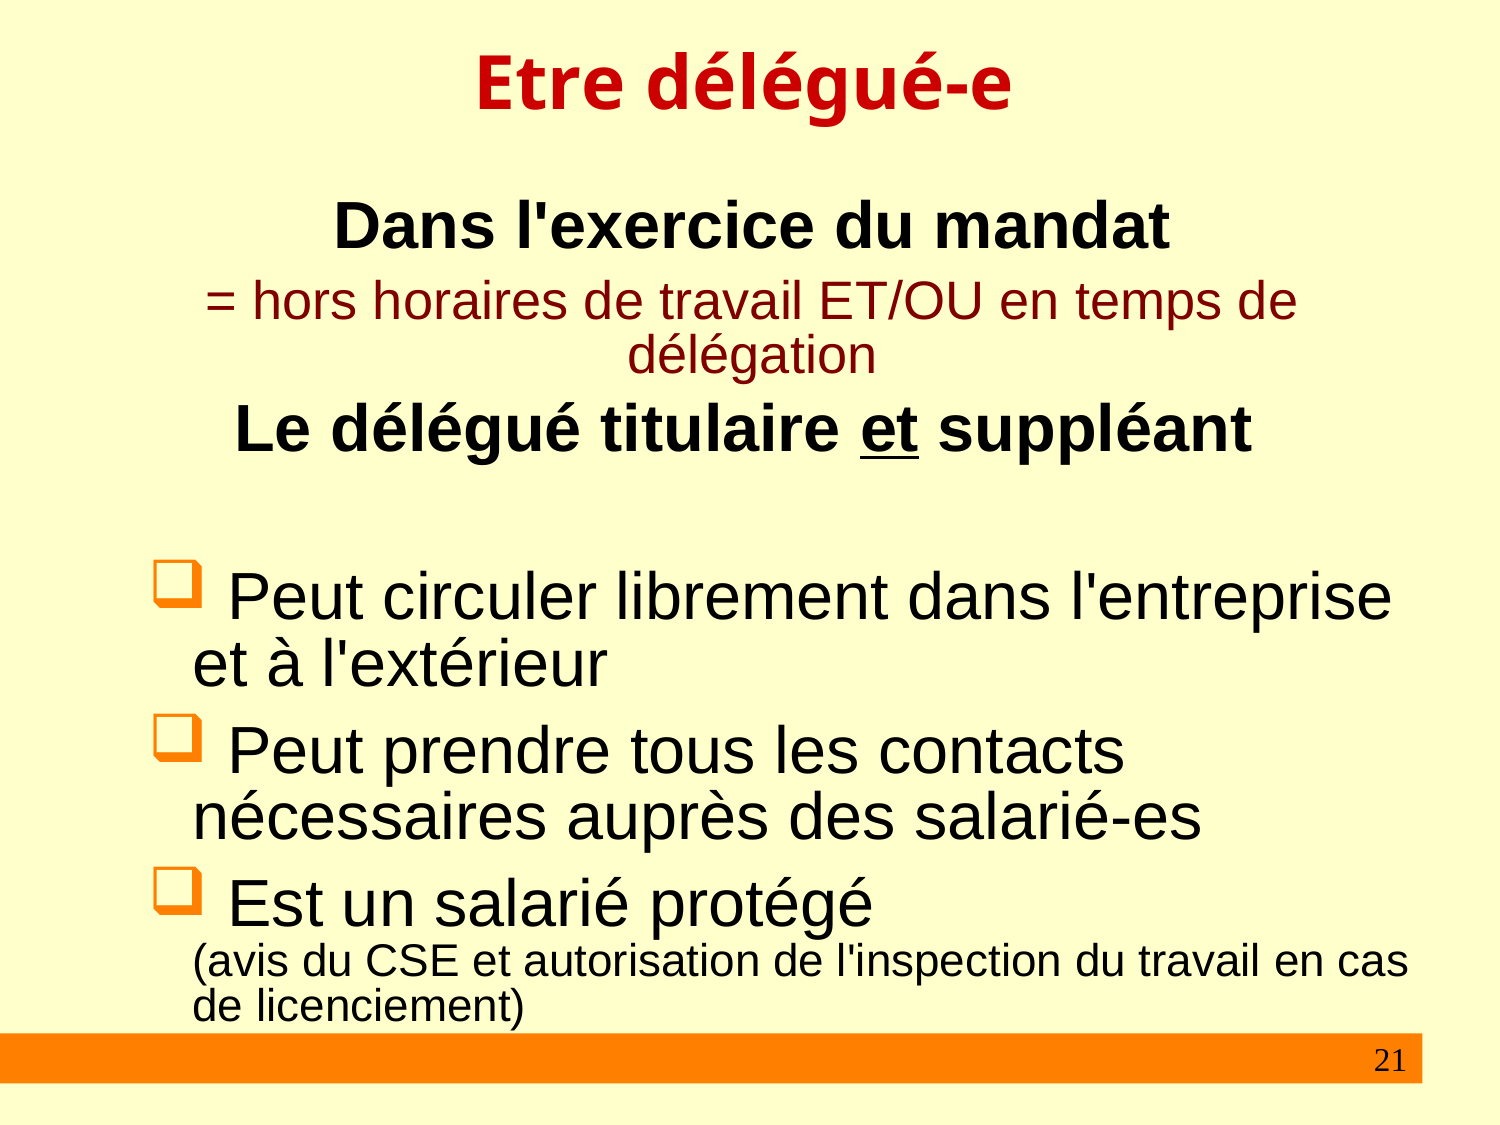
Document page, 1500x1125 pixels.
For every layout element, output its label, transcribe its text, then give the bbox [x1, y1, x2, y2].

text_box <numéro> [0, 1033, 1423, 1084]
list Dans l'exercice du mandat = hors horaires de travail ET/OU en temps de délégation Le délégué titulaire et suppléant Peut circuler librement dans l'entreprise et à l'extérieur Peut prendre tous les contacts nécessaires auprès des salarié-es Est un salarié protégé (avis du CSE et autorisation de l'inspection du travail en cas de licenciement) [59, 93, 1447, 980]
title Etre délégué-e [69, 0, 1418, 93]
